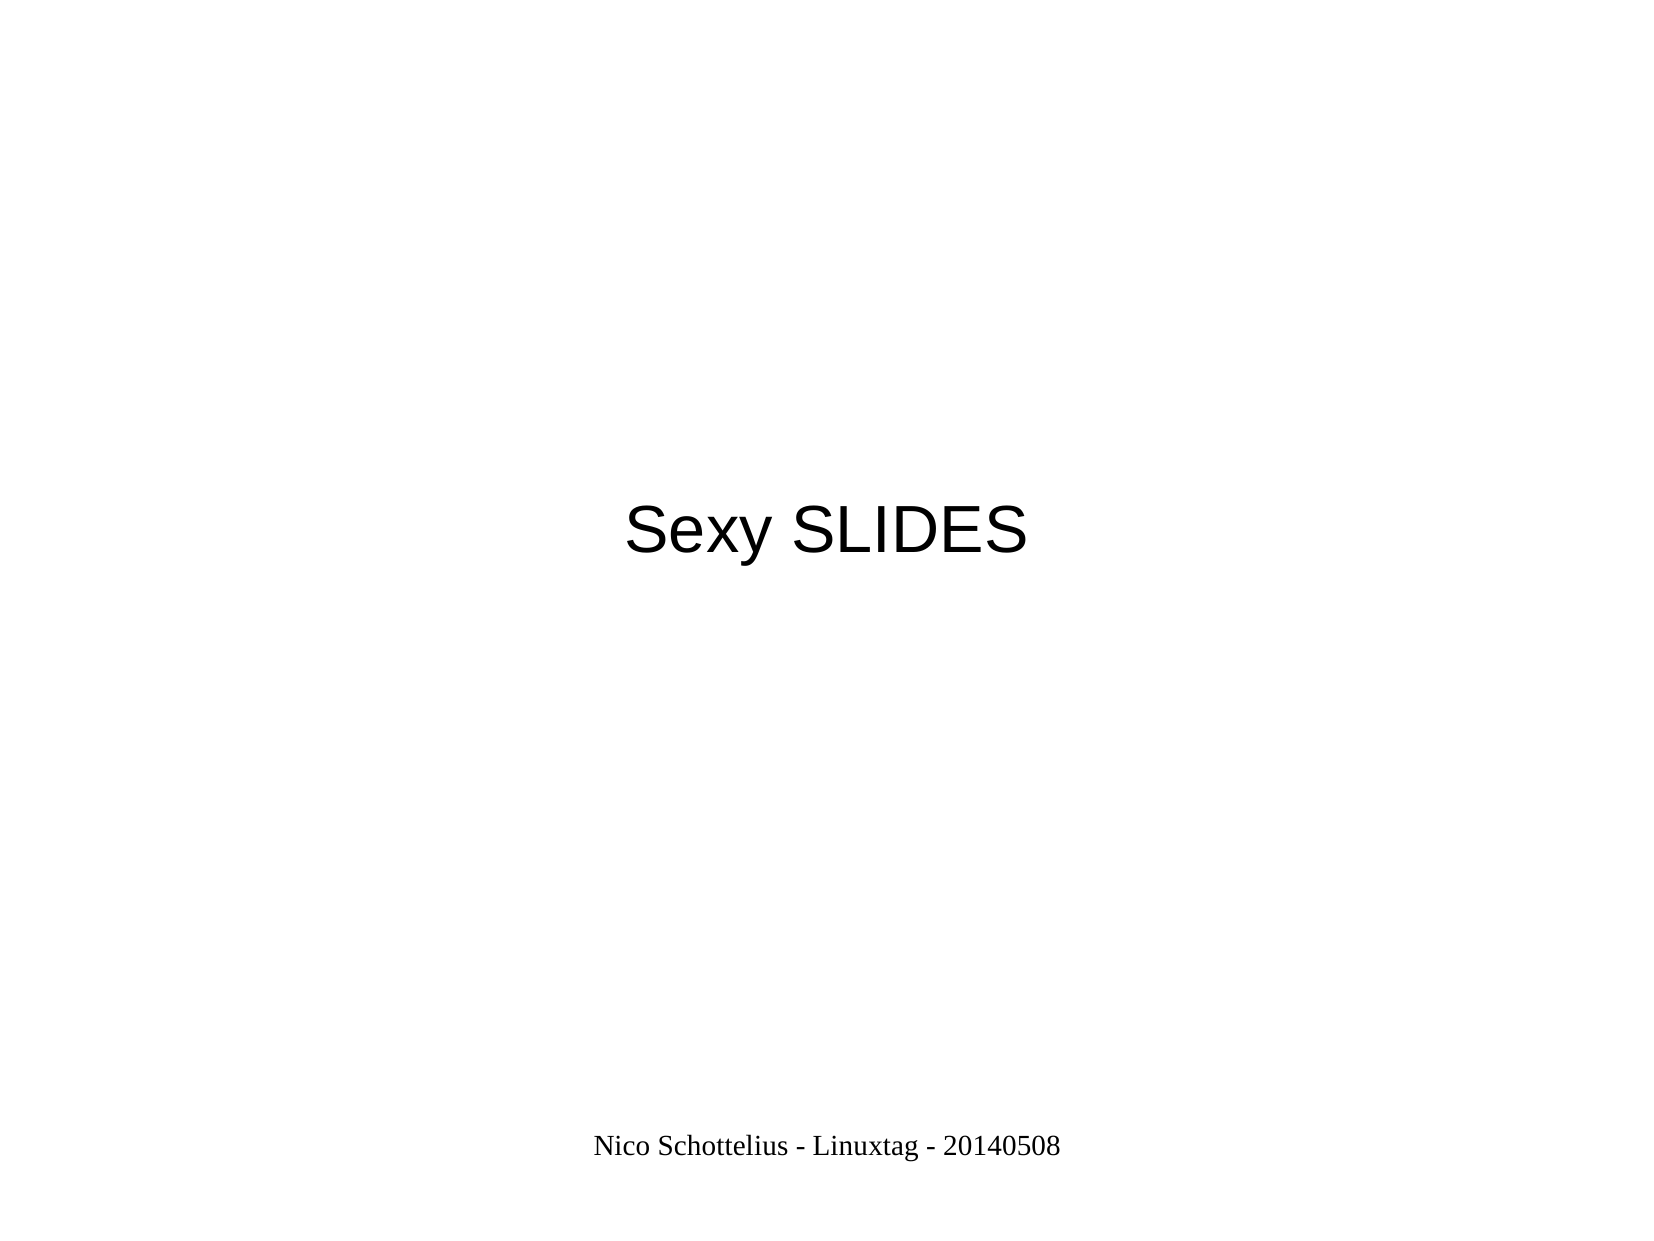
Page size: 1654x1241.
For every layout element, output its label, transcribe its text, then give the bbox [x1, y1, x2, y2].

subtitle Sexy SLIDES [82, 49, 1571, 1010]
